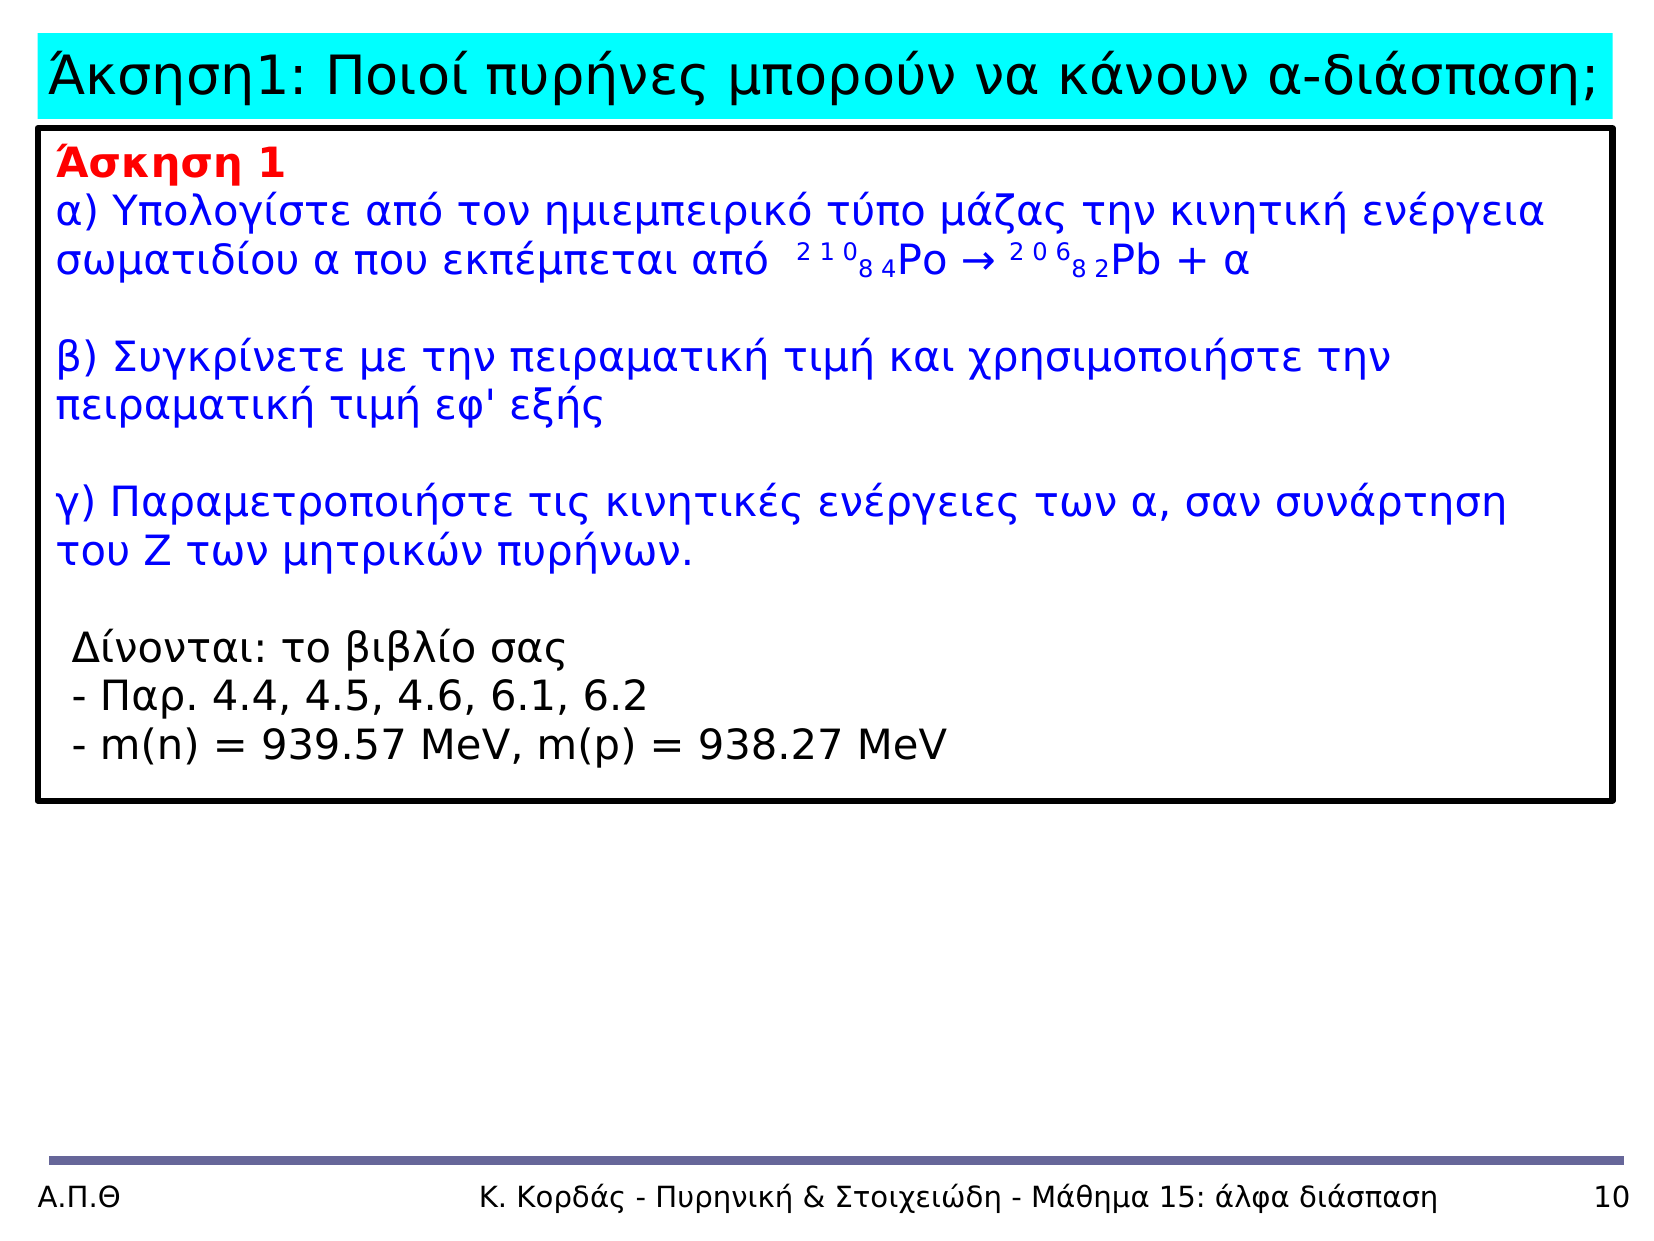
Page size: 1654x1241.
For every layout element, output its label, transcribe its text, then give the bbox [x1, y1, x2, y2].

text_box Άσκηση 1 α) Υπολογίστε από τον ημιεμπειρικό τύπο μάζας την κινητική ενέργεια σωματιδίου α που εκπέμπεται από 2 1 08 4Po → 2 0 68 2Pb + α β) Συγκρίνετε με την πειραματική τιμή και χρησιμοποιήστε την πειραματική τιμή εφ' εξής γ) Παραμετροποιήστε τις κινητικές ενέργειες των α, σαν συνάρτηση του Ζ των μητρικών πυρήνων. Δίνονται: το βιβλίο σας - Παρ. 4.4, 4.5, 4.6, 6.1, 6.2 - m(n) = 939.57 MeV, m(p) = 938.27 MeV [37, 128, 1613, 801]
title Άκσηση1: Ποιοί πυρήνες μπορούν να κάνουν α-διάσπαση; [37, 33, 1613, 119]
